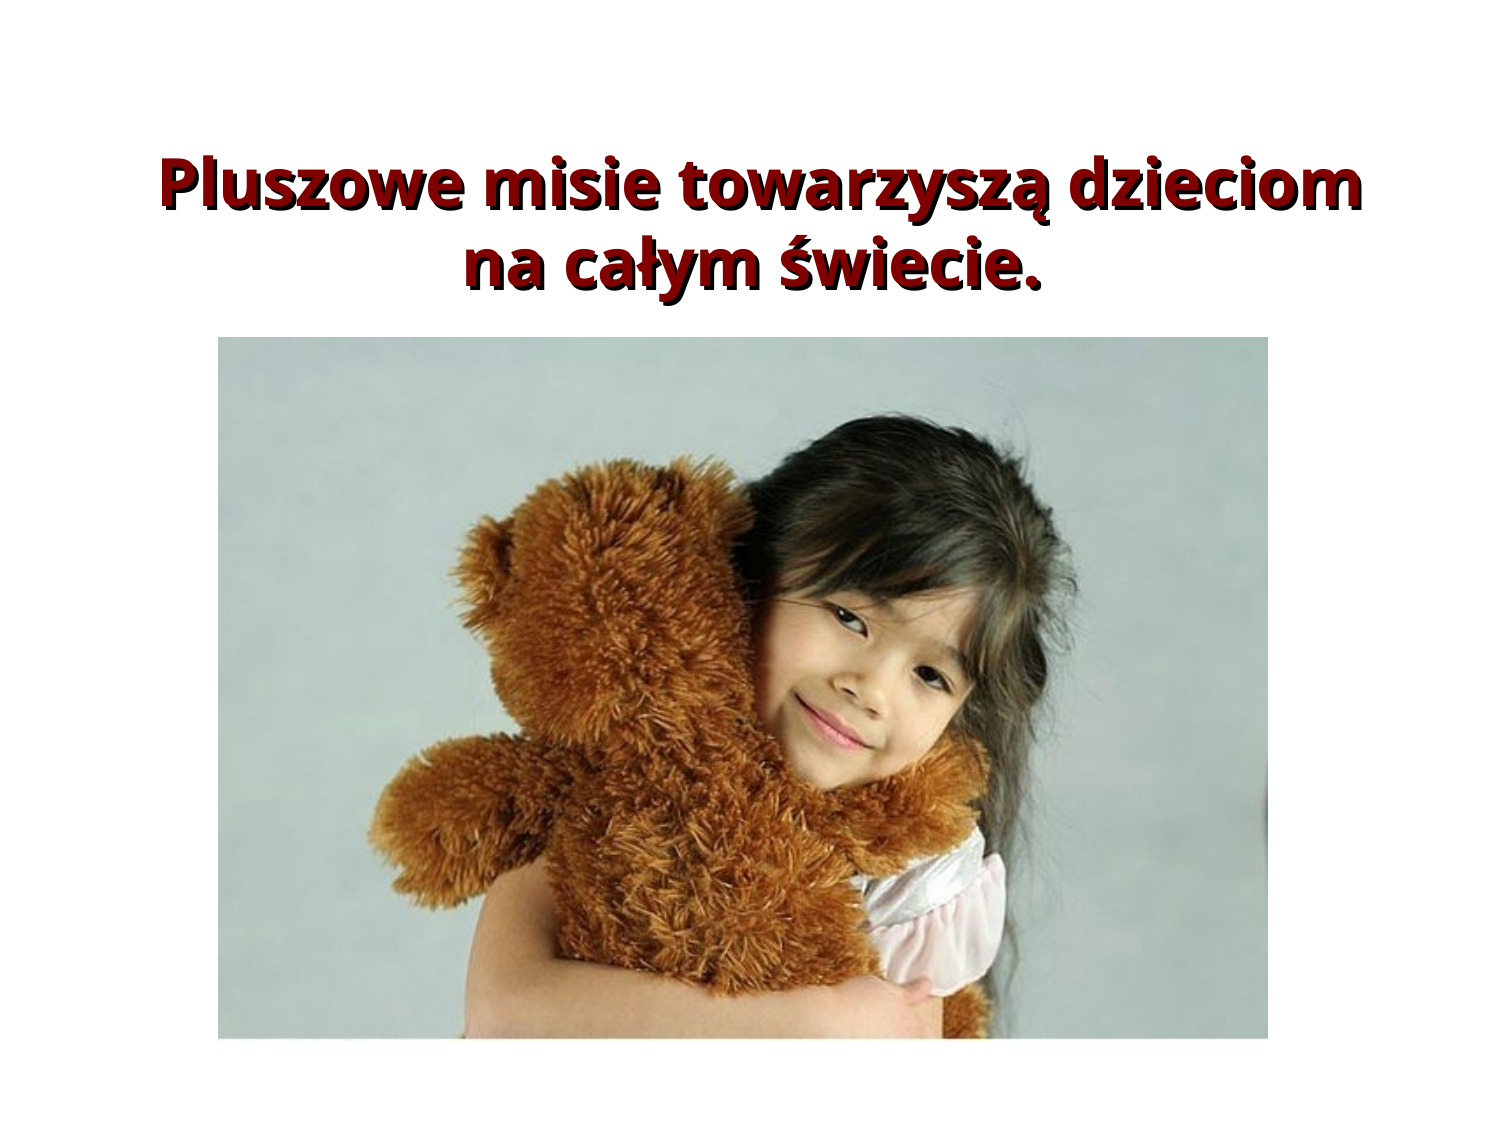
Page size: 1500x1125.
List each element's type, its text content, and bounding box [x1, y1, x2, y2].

title Pluszowe misie towarzyszą dzieciom na całym świecie. [76, 78, 1427, 362]
picture [218, 338, 1268, 1041]
